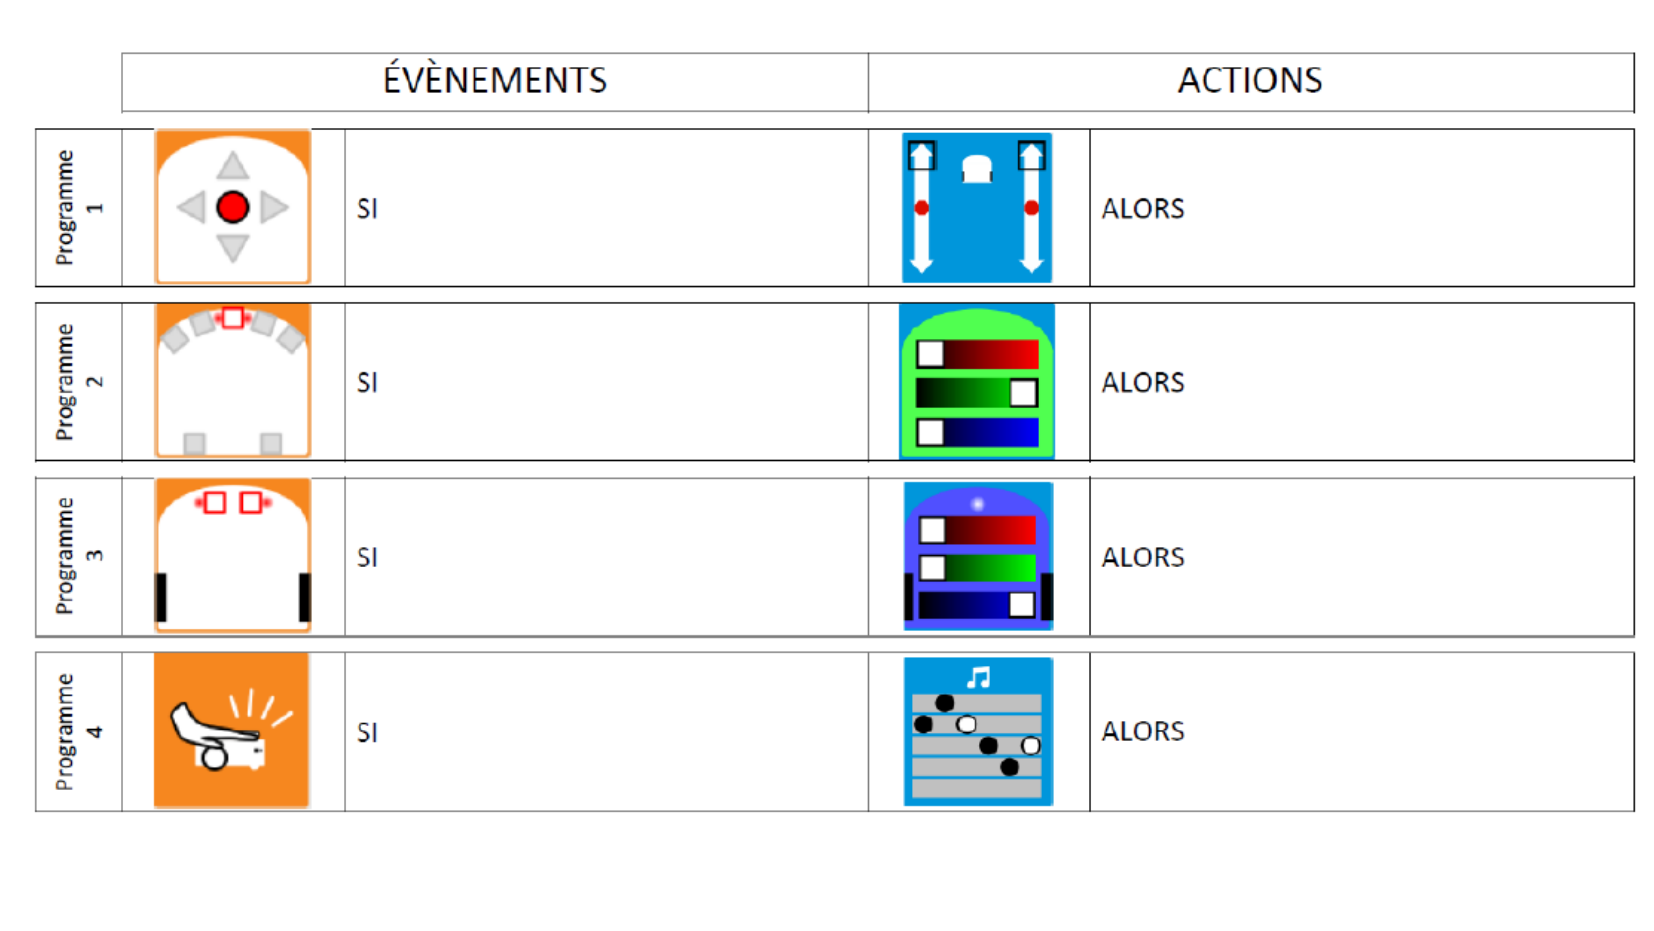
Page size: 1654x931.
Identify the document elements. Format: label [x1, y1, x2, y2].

picture [10, 23, 1654, 836]
